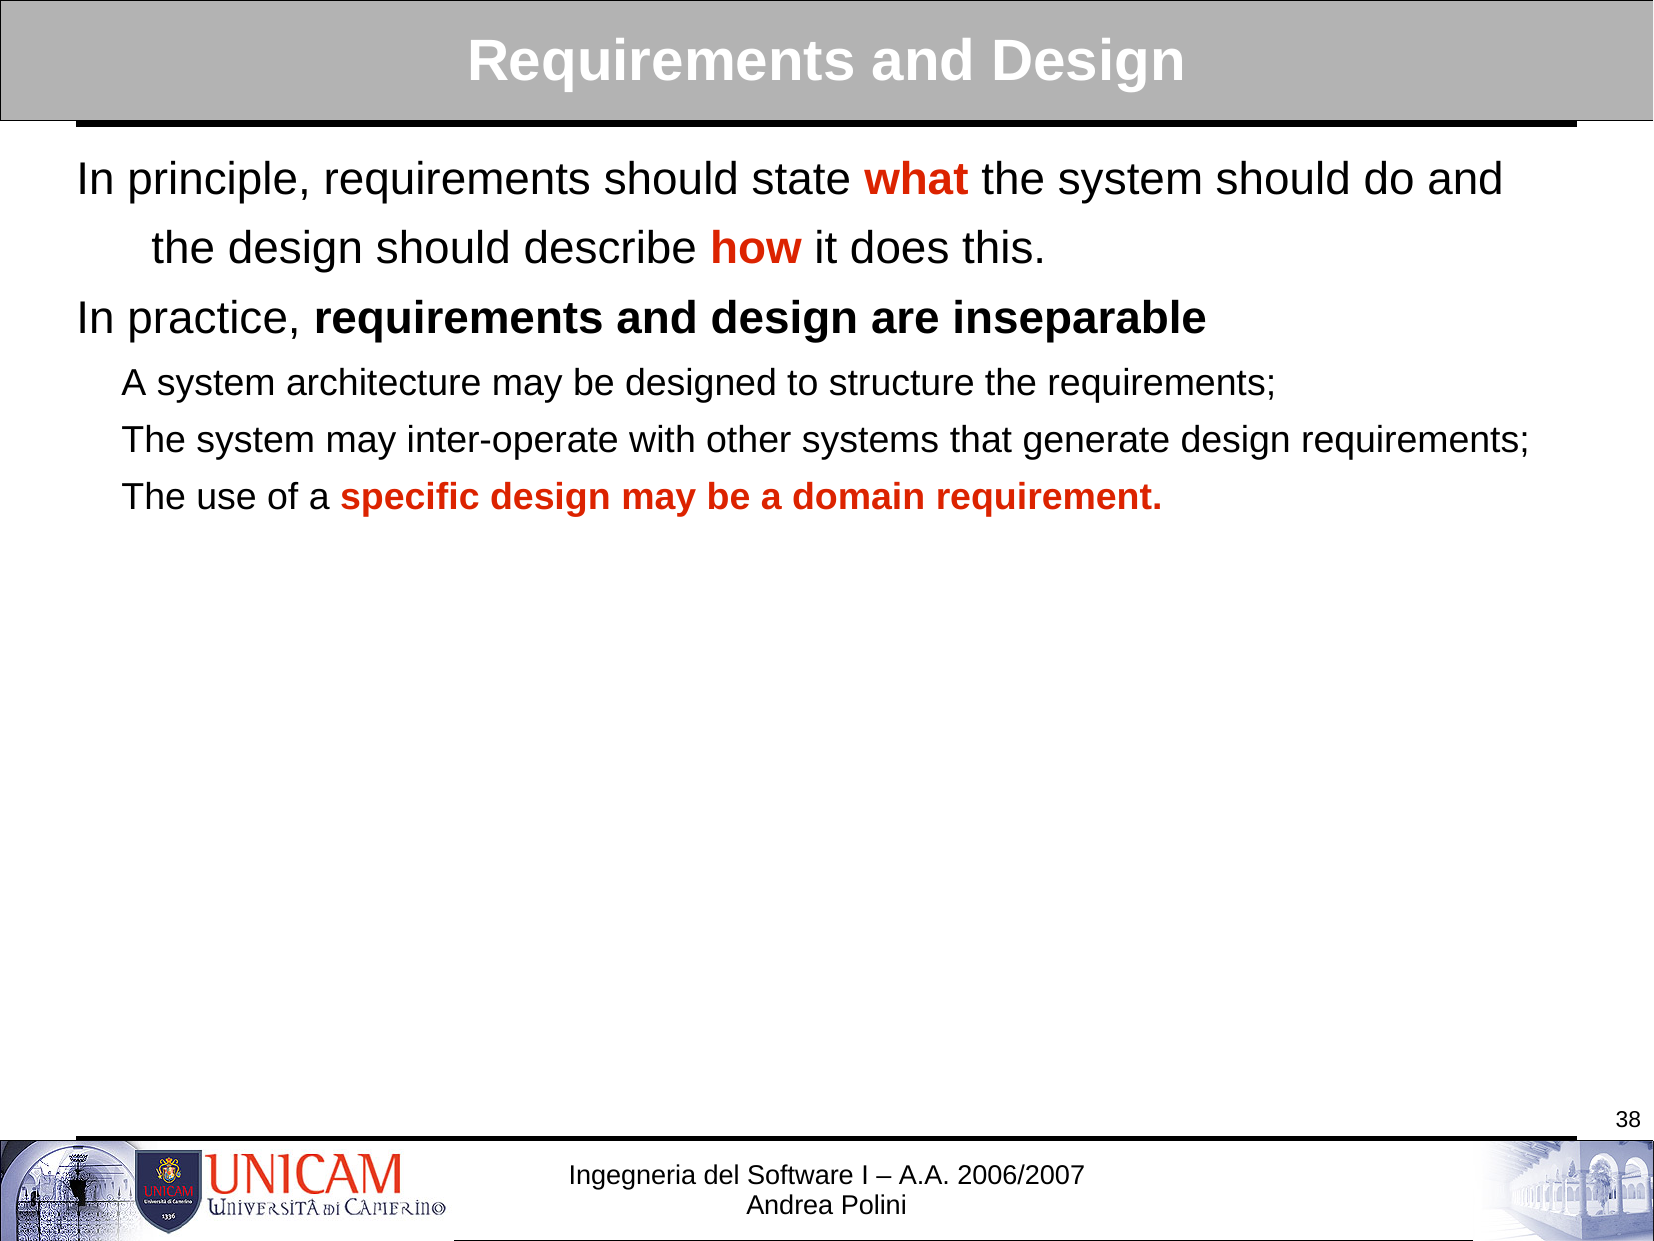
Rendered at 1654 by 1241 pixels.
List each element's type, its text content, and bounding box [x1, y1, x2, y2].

picture [0, 1141, 454, 1241]
list In principle, requirements should state what the system should do and the design should describe how it does this. In practice, requirements and design are inseparable A system architecture may be designed to structure the requirements; The system may inter-operate with other systems that generate design requirements; The use of a specific design may be a domain requirement. [76, 152, 1577, 700]
picture [1473, 1141, 1654, 1241]
title Requirements and Design [0, 0, 1653, 121]
